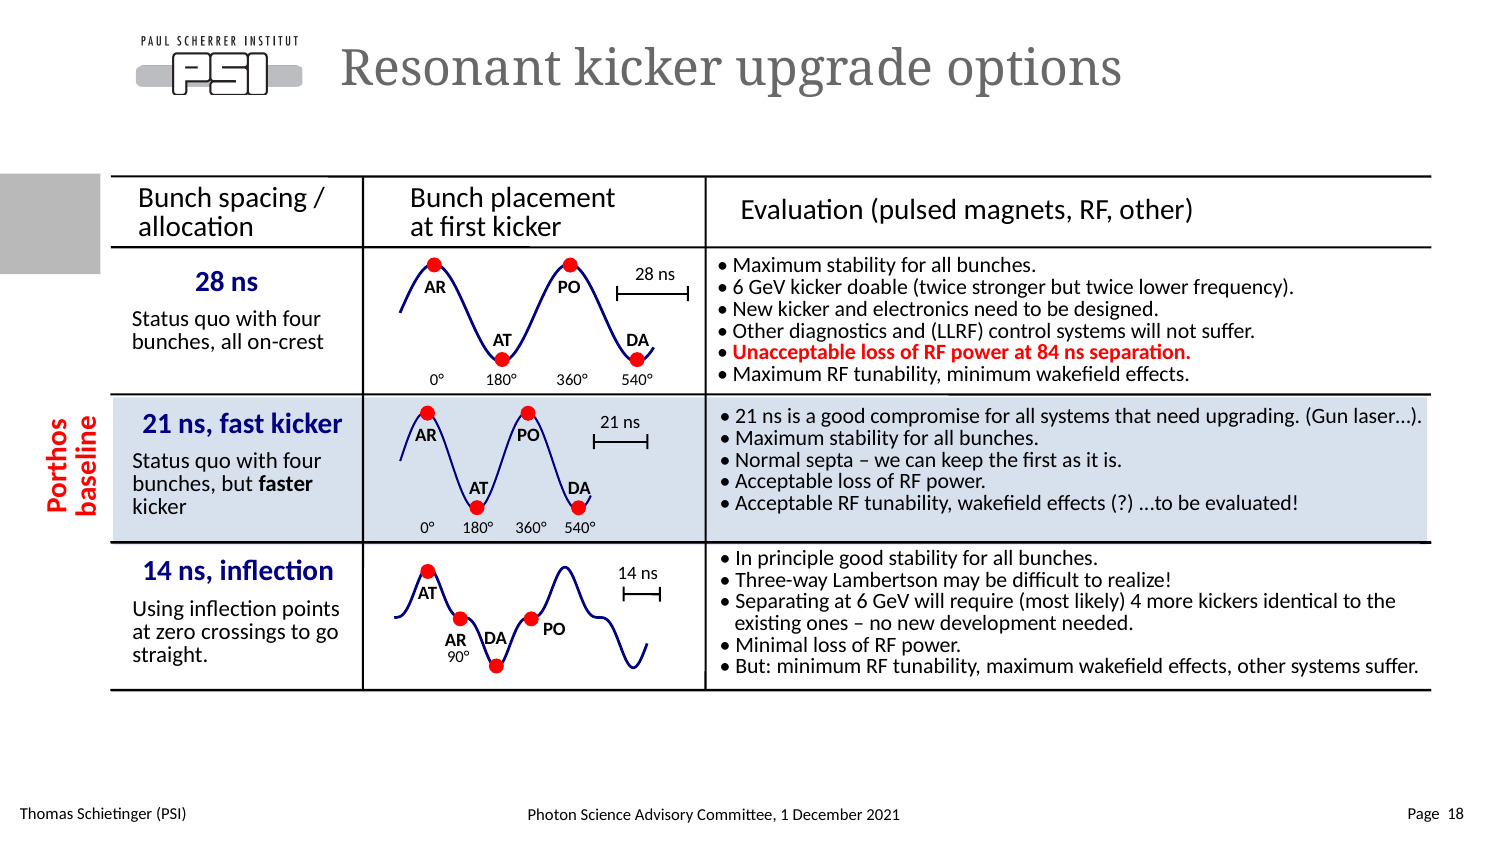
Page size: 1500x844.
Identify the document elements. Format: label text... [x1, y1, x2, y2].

text_box [629, 359, 645, 365]
text_box 180° [447, 513, 511, 541]
text_box 14 ns, inflection [127, 551, 368, 596]
text_box Evaluation (pulsed magnets, RF, other) [725, 190, 1403, 235]
text_box Using inflection points at zero crossings to go straight. [117, 591, 357, 683]
text_box Porthos baseline [37, 393, 111, 533]
text_box 28 ns [180, 261, 277, 301]
text_box Status quo with four bunches, but faster kicker [117, 443, 350, 528]
text_box [113, 397, 361, 541]
text_box DA [611, 324, 666, 359]
text_box Bunch spacing / allocation [123, 178, 346, 252]
text_box 360° [541, 365, 606, 398]
text_box • In principle good stability for all bunches. • Three-way Lambertson may be difficult to realize! • Separating at 6 GeV will require (most likely) 4 more kickers identical to the existing ones – no new development needed. • Minimal loss of RF power. • But: minimum RF tunability, maximum wakefield effects, other systems suffer. [704, 541, 1474, 696]
text_box AR [400, 419, 455, 454]
picture [398, 262, 656, 364]
text_box 14 ns [602, 558, 680, 592]
text_box AR [430, 625, 469, 659]
text_box Status quo with four bunches, all on-crest [117, 301, 349, 386]
picture [399, 410, 592, 512]
text_box [426, 257, 442, 271]
text_box PO [502, 419, 556, 454]
text_box AT [454, 473, 509, 507]
text_box Bunch placement at first kicker [395, 178, 704, 252]
text_box 28 ns [620, 258, 698, 293]
text_box AT [403, 578, 457, 612]
text_box AR [409, 271, 464, 306]
text_box 21 ns [585, 406, 664, 447]
text_box 360° [500, 514, 549, 541]
text_box 90° [432, 642, 491, 675]
text_box [707, 536, 1428, 541]
text_box 0° [415, 365, 461, 399]
text_box 0° [405, 513, 447, 541]
text_box 540° [606, 365, 675, 398]
text_box [562, 257, 578, 271]
text_box PO [528, 613, 582, 648]
text_box [494, 359, 510, 365]
text_box 540° [549, 514, 613, 541]
picture [433, 566, 649, 669]
text_box • 21 ns is a good compromise for all systems that need upgrading. (Gun laser…). • Maximum stability for all bunches. • Normal septa – we can keep the first as it is. • Acceptable loss of RF power. • Acceptable RF tunability, wakefield effects (?) ...to be evaluated! [704, 399, 1474, 536]
text_box [420, 563, 436, 578]
text_box [452, 611, 468, 625]
text_box [523, 611, 536, 626]
text_box 21 ns, fast kicker [127, 403, 361, 448]
text_box AT [478, 324, 532, 359]
text_box [365, 397, 704, 541]
title Resonant kicker upgrade options [340, 35, 1442, 98]
text_box DA [469, 623, 523, 657]
text_box • Maximum stability for all bunches. • 6 GeV kicker doable (twice stronger but twice lower frequency). • New kicker and electronics need to be designed. • Other diagnostics and (LLRF) control systems will not suffer. • Unacceptable loss of RF power at 84 ns separation. • Maximum RF tunability, minimum wakefield effects. [702, 249, 1406, 395]
text_box 180° [470, 365, 539, 398]
picture [392, 566, 455, 669]
text_box PO [543, 271, 597, 306]
text_box DA [553, 473, 607, 507]
picture [644, 359, 656, 364]
text_box [491, 658, 504, 674]
